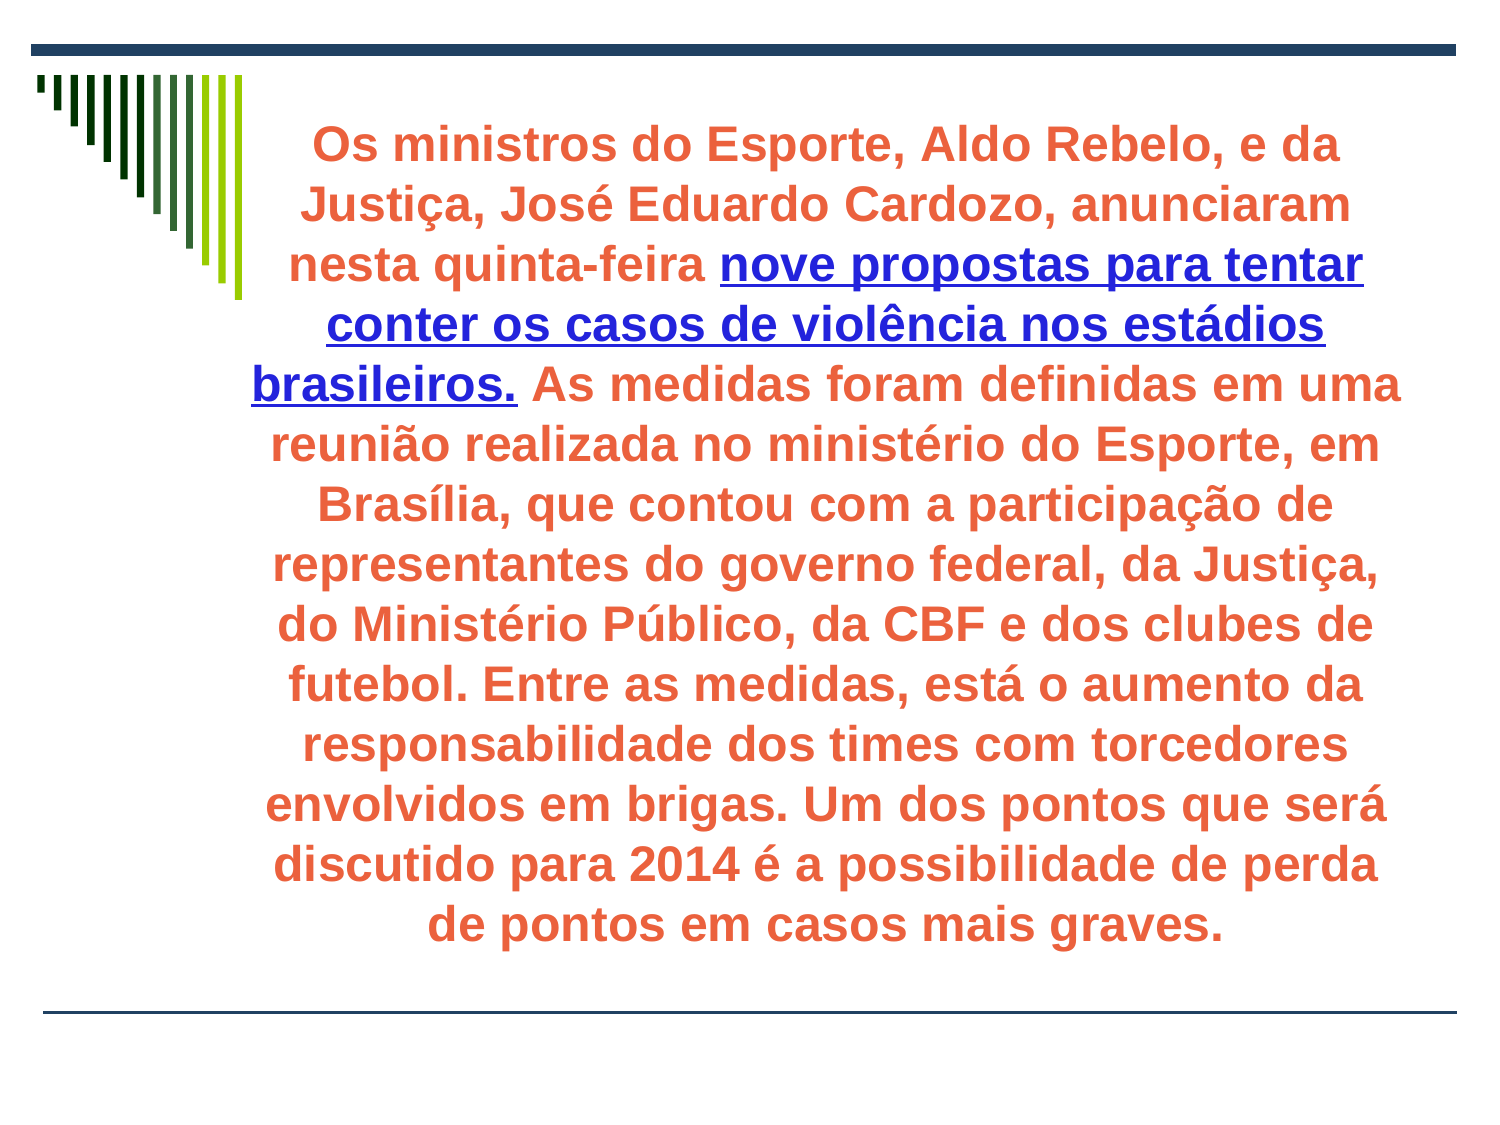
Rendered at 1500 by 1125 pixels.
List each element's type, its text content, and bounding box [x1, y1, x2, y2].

title Os ministros do Esporte, Aldo Rebelo, e da Justiça, José Eduardo Cardozo, anunciaram nesta quinta-feira nove propostas para tentar conter os casos de violência nos estádios brasileiros. As medidas foram definidas em uma reunião realizada no ministério do Esporte, em Brasília, que contou com a participação de representantes do governo federal, da Justiça, do Ministério Público, da CBF e dos clubes de futebol. Entre as medidas, está o aumento da responsabilidade dos times com torcedores envolvidos em brigas. Um dos pontos que será discutido para 2014 é a possibilidade de perda de pontos em casos mais graves. [236, 70, 1441, 993]
